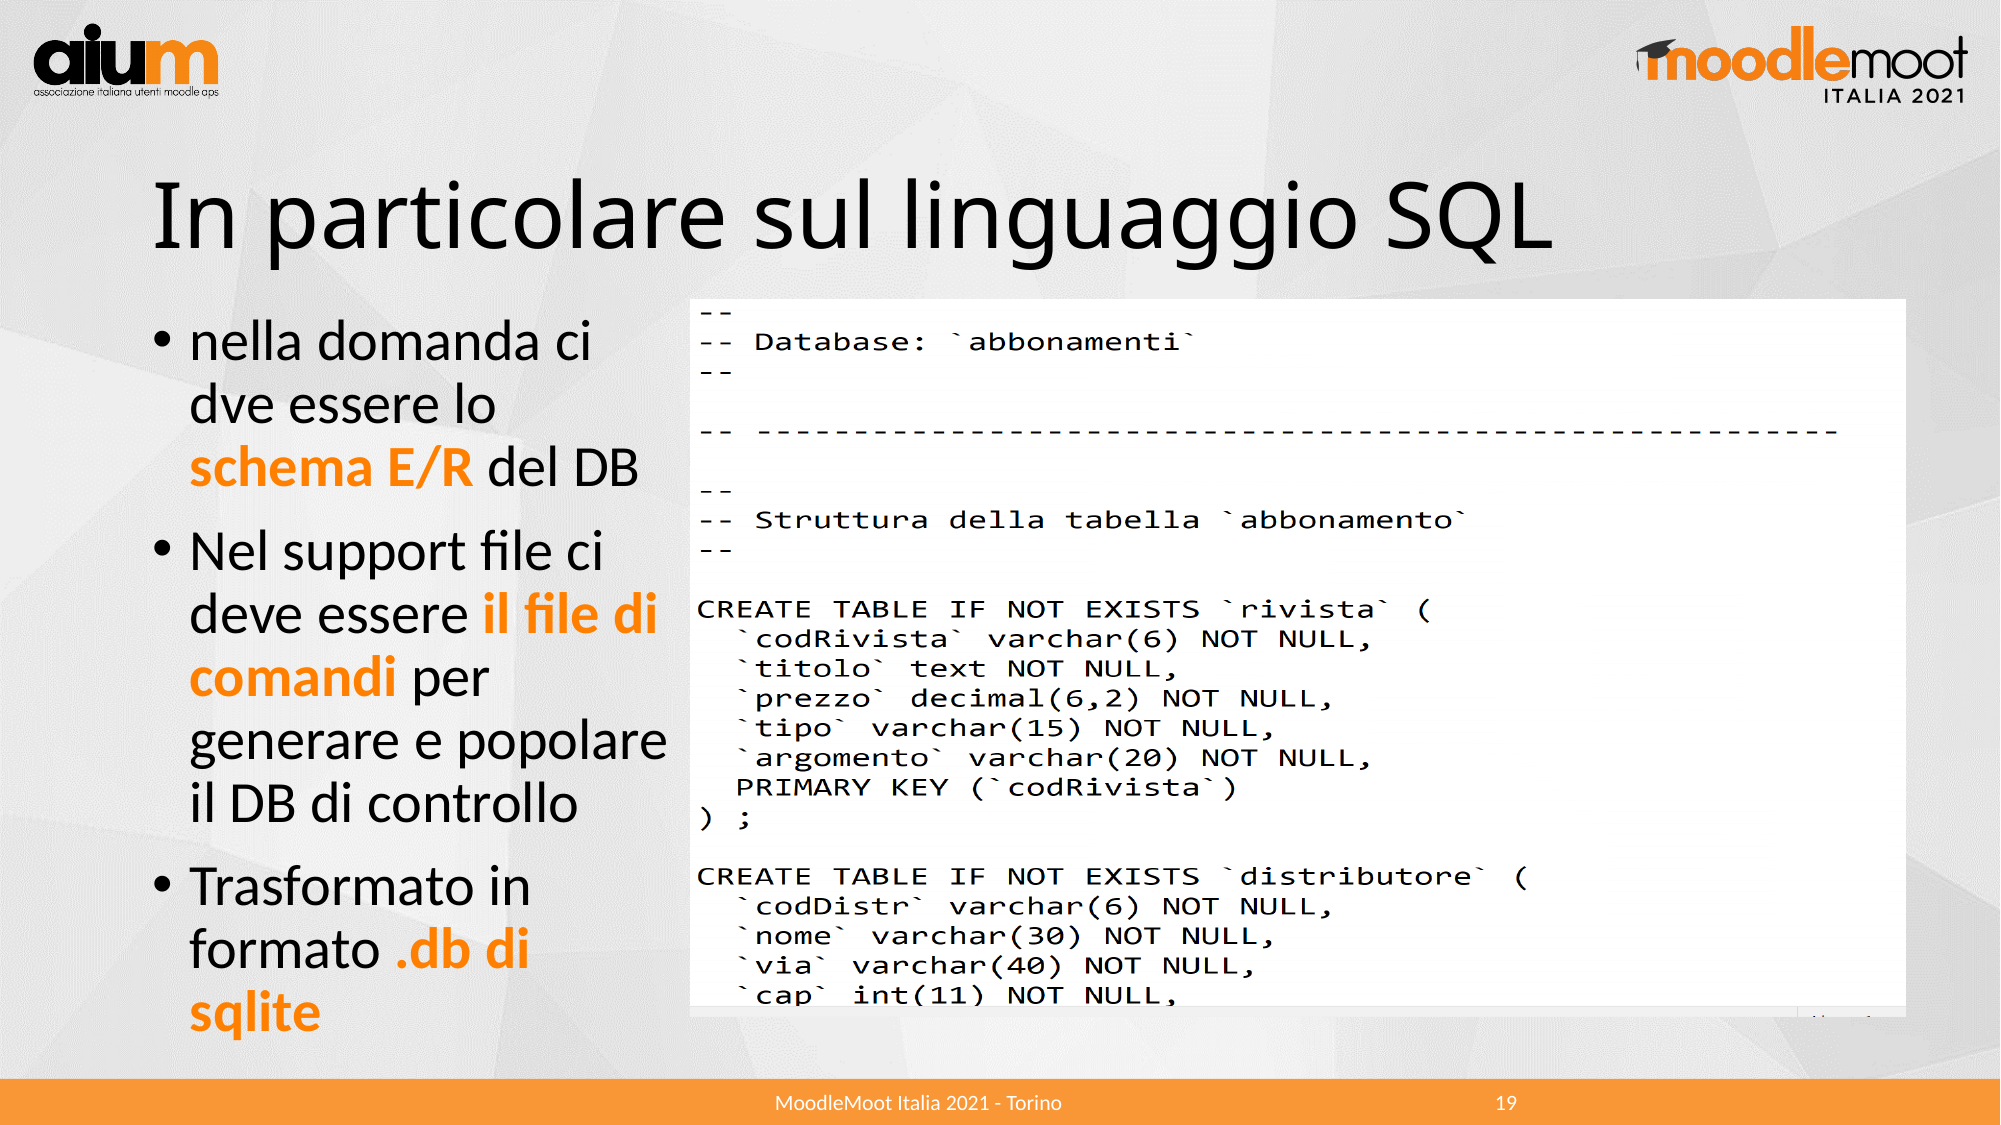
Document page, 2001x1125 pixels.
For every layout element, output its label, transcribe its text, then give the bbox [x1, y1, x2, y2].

picture [0, 0, 2001, 1125]
list nella domanda ci dve essere lo schema E/R del DB Nel support file ci deve essere il file di comandi per generare e popolare il DB di controllo Trasformato in formato .db di sqlite [137, 302, 690, 1017]
title In particolare sul linguaggio SQL [137, 110, 1863, 302]
